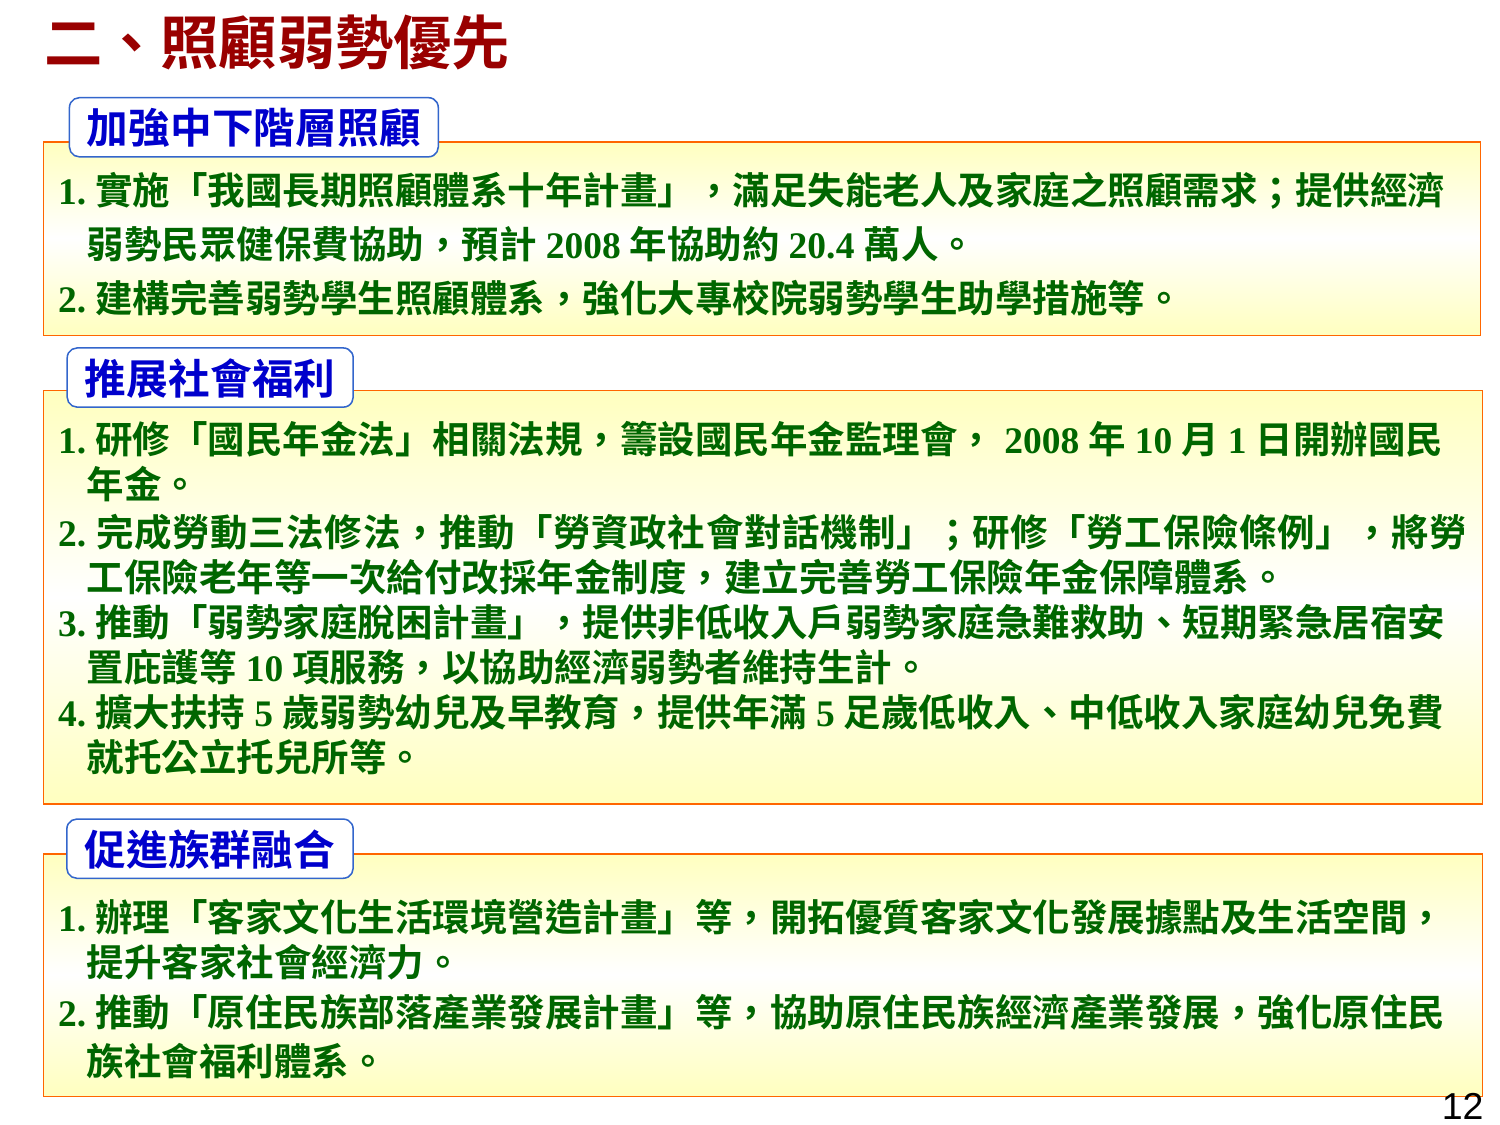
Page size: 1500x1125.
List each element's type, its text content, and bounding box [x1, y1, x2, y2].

text_box 加強中下階層照顧 [69, 97, 439, 157]
text_box 促進族群融合 [66, 819, 354, 879]
text_box 12 [1427, 1074, 1500, 1125]
text_box 二、照顧弱勢優先 [29, 0, 857, 84]
text_box 推展社會福利 [67, 347, 354, 408]
text_box 1.研修「國民年金法」相關法規，籌設國民年金監理會，2008年10月1日開辦國民年金。 2.完成勞動三法修法，推動「勞資政社會對話機制」；研修「勞工保險條例」，將勞工保險老年等一次給付改採年金制度，建立完善勞工保險年金保障體系。 3.推動「弱勢家庭脫困計畫」，提供非低收入戶弱勢家庭急難救助、短期緊急居宿安置庇護等10項服務，以協助經濟弱勢者維持生計。 4.擴大扶持5歲弱勢幼兒及早教育，提供年滿5足歲低收入、中低收入家庭幼兒免費就托公立托兒所等。 [43, 390, 1483, 804]
text_box 1.實施「我國長期照顧體系十年計畫」，滿足失能老人及家庭之照顧需求；提供經濟弱勢民眾健保費協助，預計2008年協助約20.4萬人。 2.建構完善弱勢學生照顧體系，強化大專校院弱勢學生助學措施等。 [43, 141, 1481, 336]
text_box 1.辦理「客家文化生活環境營造計畫」等，開拓優質客家文化發展據點及生活空間，提升客家社會經濟力。 2.推動「原住民族部落產業發展計畫」等，協助原住民族經濟產業發展，強化原住民族社會福利體系。 [43, 853, 1483, 1097]
